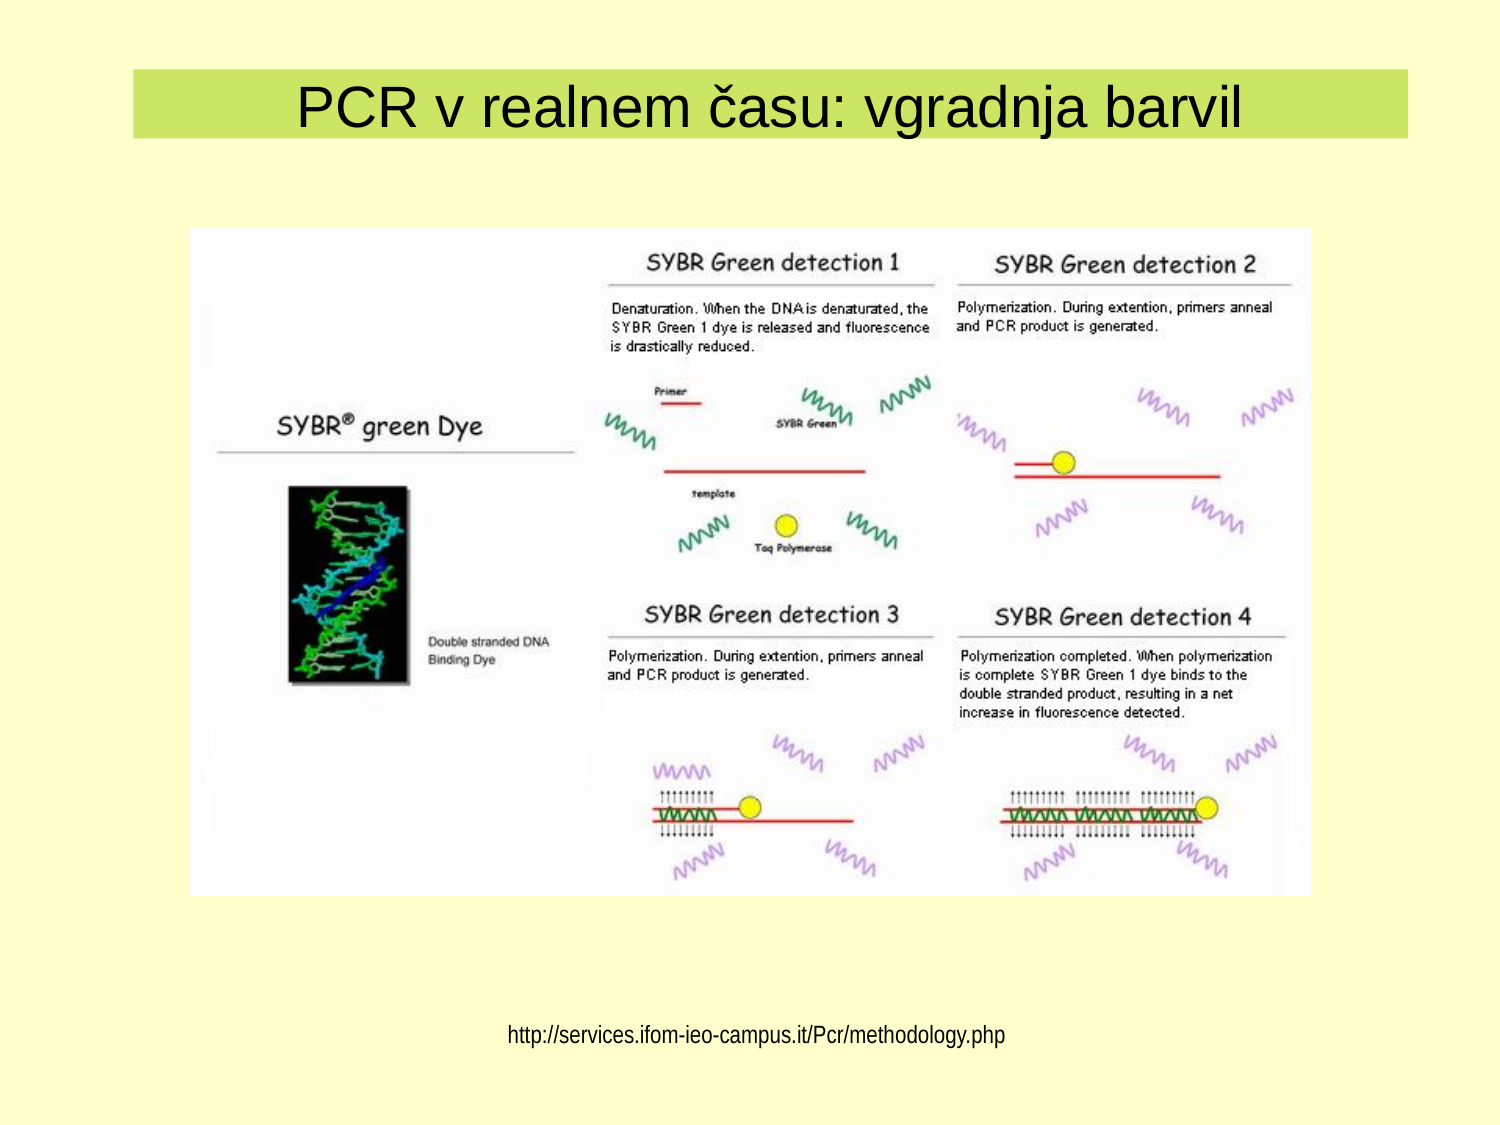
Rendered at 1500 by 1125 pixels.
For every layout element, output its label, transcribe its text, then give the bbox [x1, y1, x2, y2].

picture [189, 228, 1311, 897]
text_box PCR v realnem času: vgradnja barvil [133, 69, 1409, 139]
text_box http://services.ifom-ieo-campus.it/Pcr/methodology.php [492, 1011, 1023, 1057]
